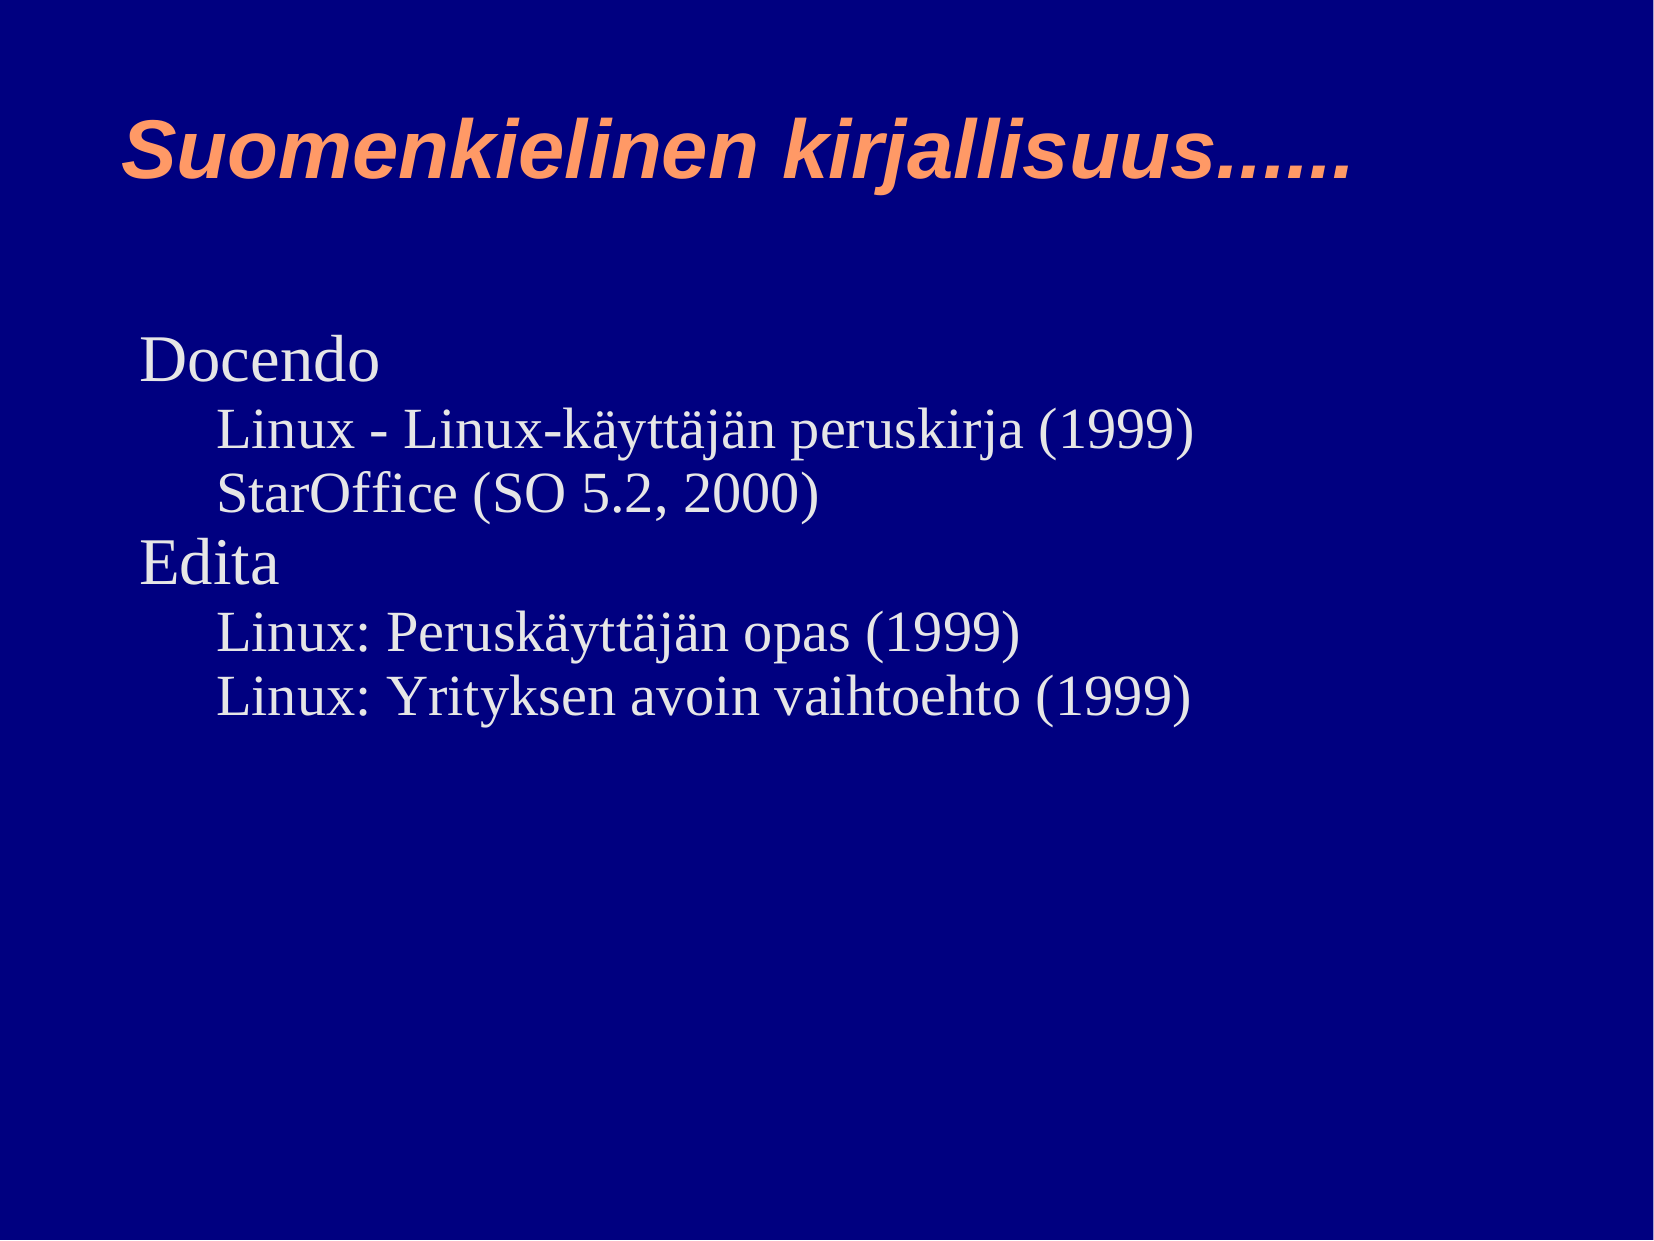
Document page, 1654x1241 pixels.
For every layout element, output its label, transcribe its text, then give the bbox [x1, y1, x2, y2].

title Suomenkielinen kirjallisuus...... [121, 46, 1534, 254]
list Docendo Linux - Linux-käyttäjän peruskirja (1999) StarOffice (SO 5.2, 2000) Edita Linux: Peruskäyttäjän opas (1999) Linux: Yrityksen avoin vaihtoehto (1999) [121, 322, 1561, 1132]
